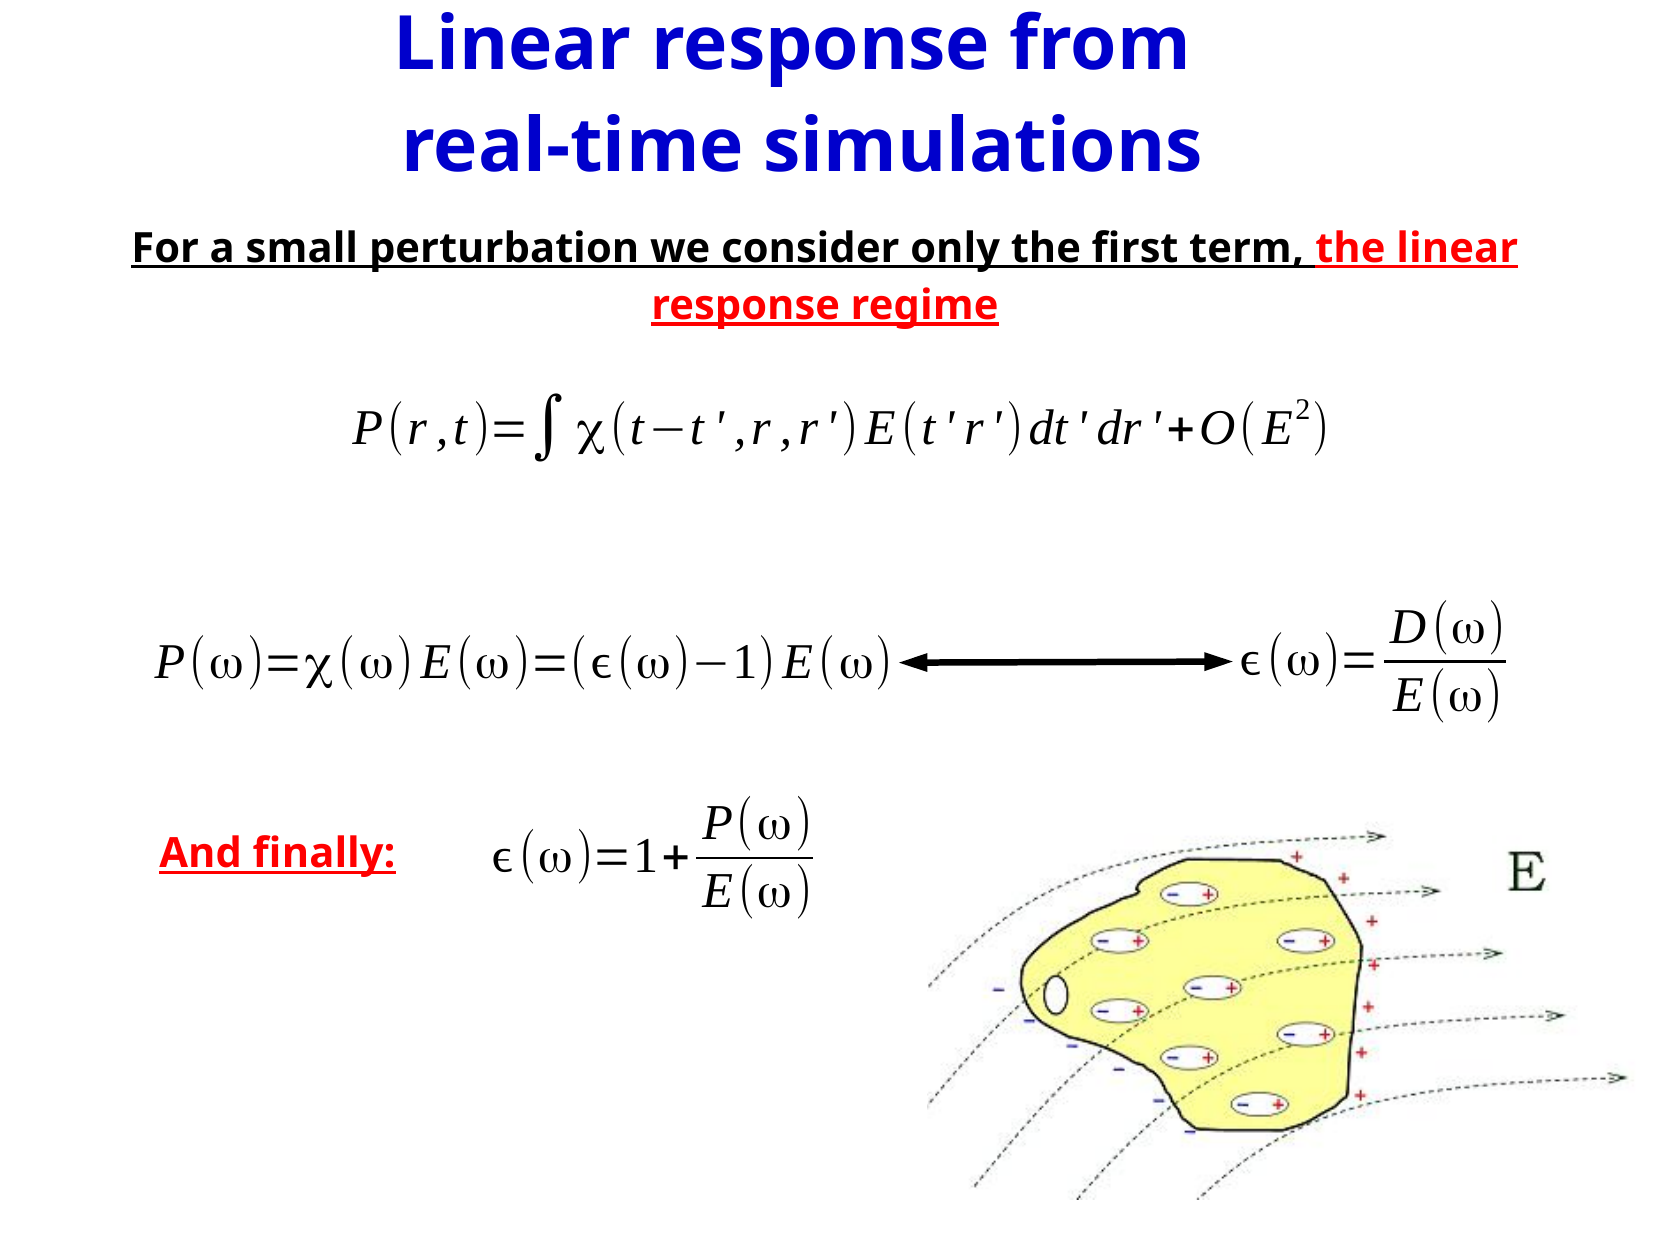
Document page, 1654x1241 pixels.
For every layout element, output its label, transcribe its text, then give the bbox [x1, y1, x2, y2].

chart [485, 794, 822, 922]
chart [145, 632, 899, 693]
title Linear response from real-time simulations [15, 4, 1591, 179]
picture [927, 808, 1636, 1201]
text_box And finally: [0, 815, 485, 899]
chart [1232, 597, 1516, 726]
chart [342, 390, 1337, 466]
text_box For a small perturbation we consider only the first term, the linear response regime [45, 210, 1606, 362]
